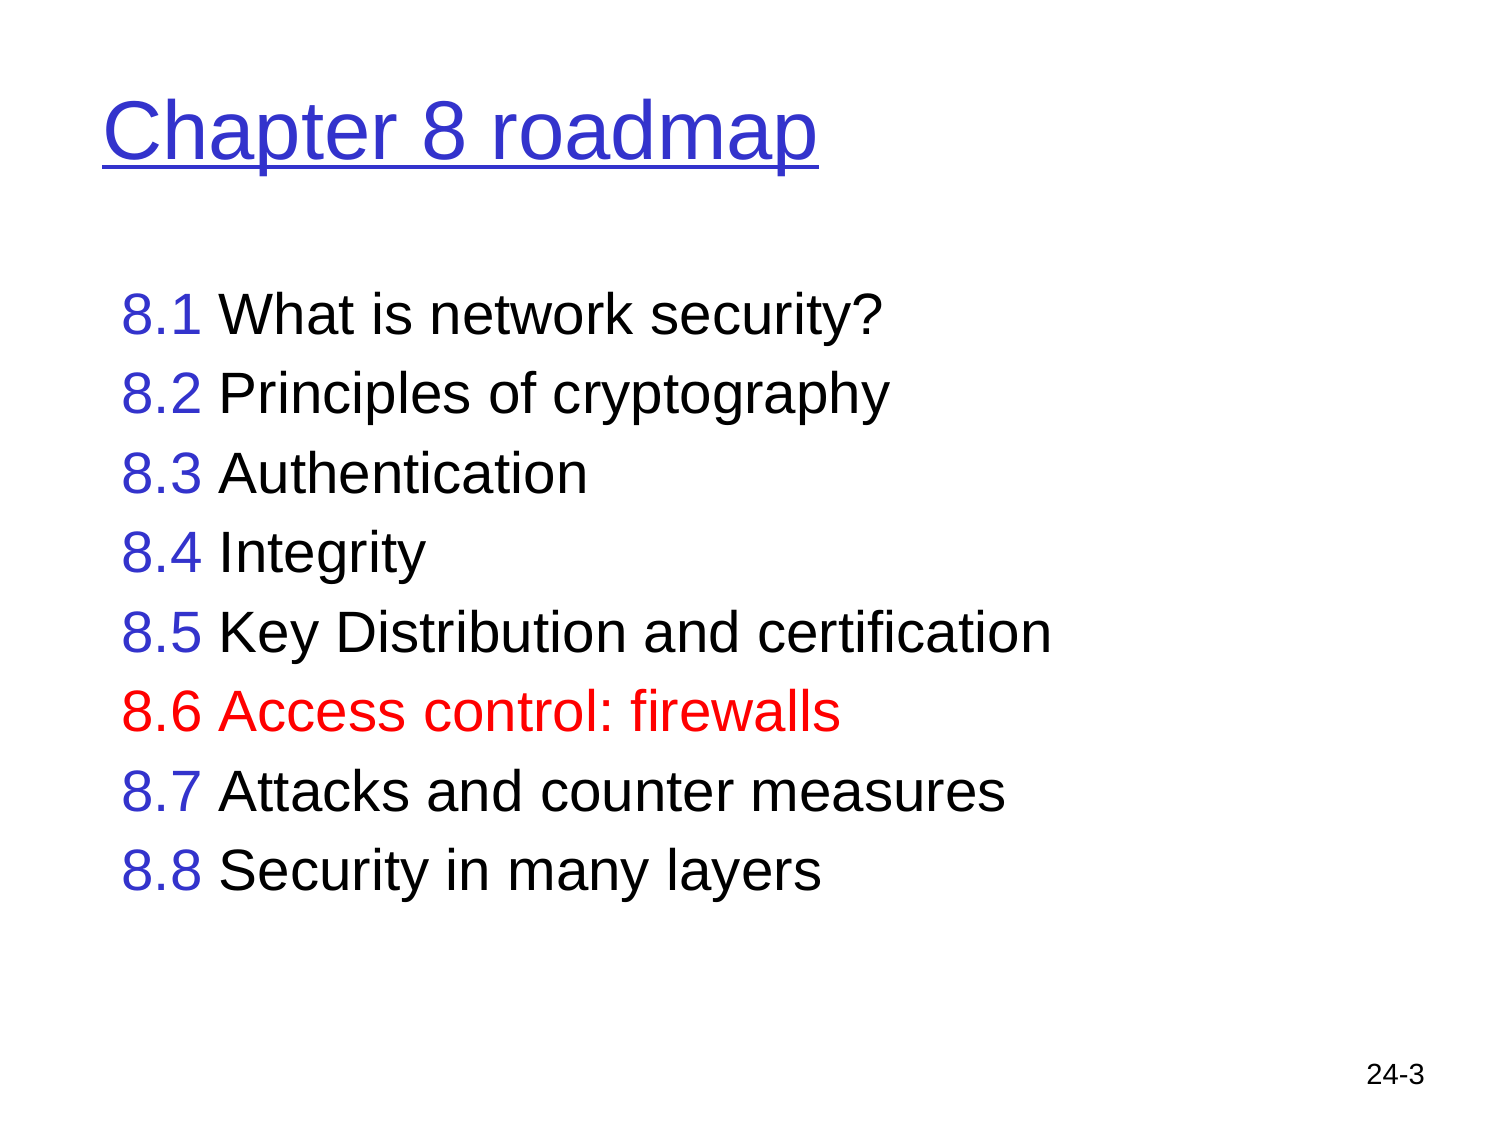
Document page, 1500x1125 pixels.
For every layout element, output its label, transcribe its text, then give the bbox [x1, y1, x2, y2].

title Chapter 8 roadmap [87, 37, 1363, 225]
list 8.1 What is network security? 8.2 Principles of cryptography 8.3 Authentication 8.4 Integrity 8.5 Key Distribution and certification 8.6 Access control: firewalls 8.7 Attacks and counter measures 8.8 Security in many layers [106, 273, 1382, 1037]
